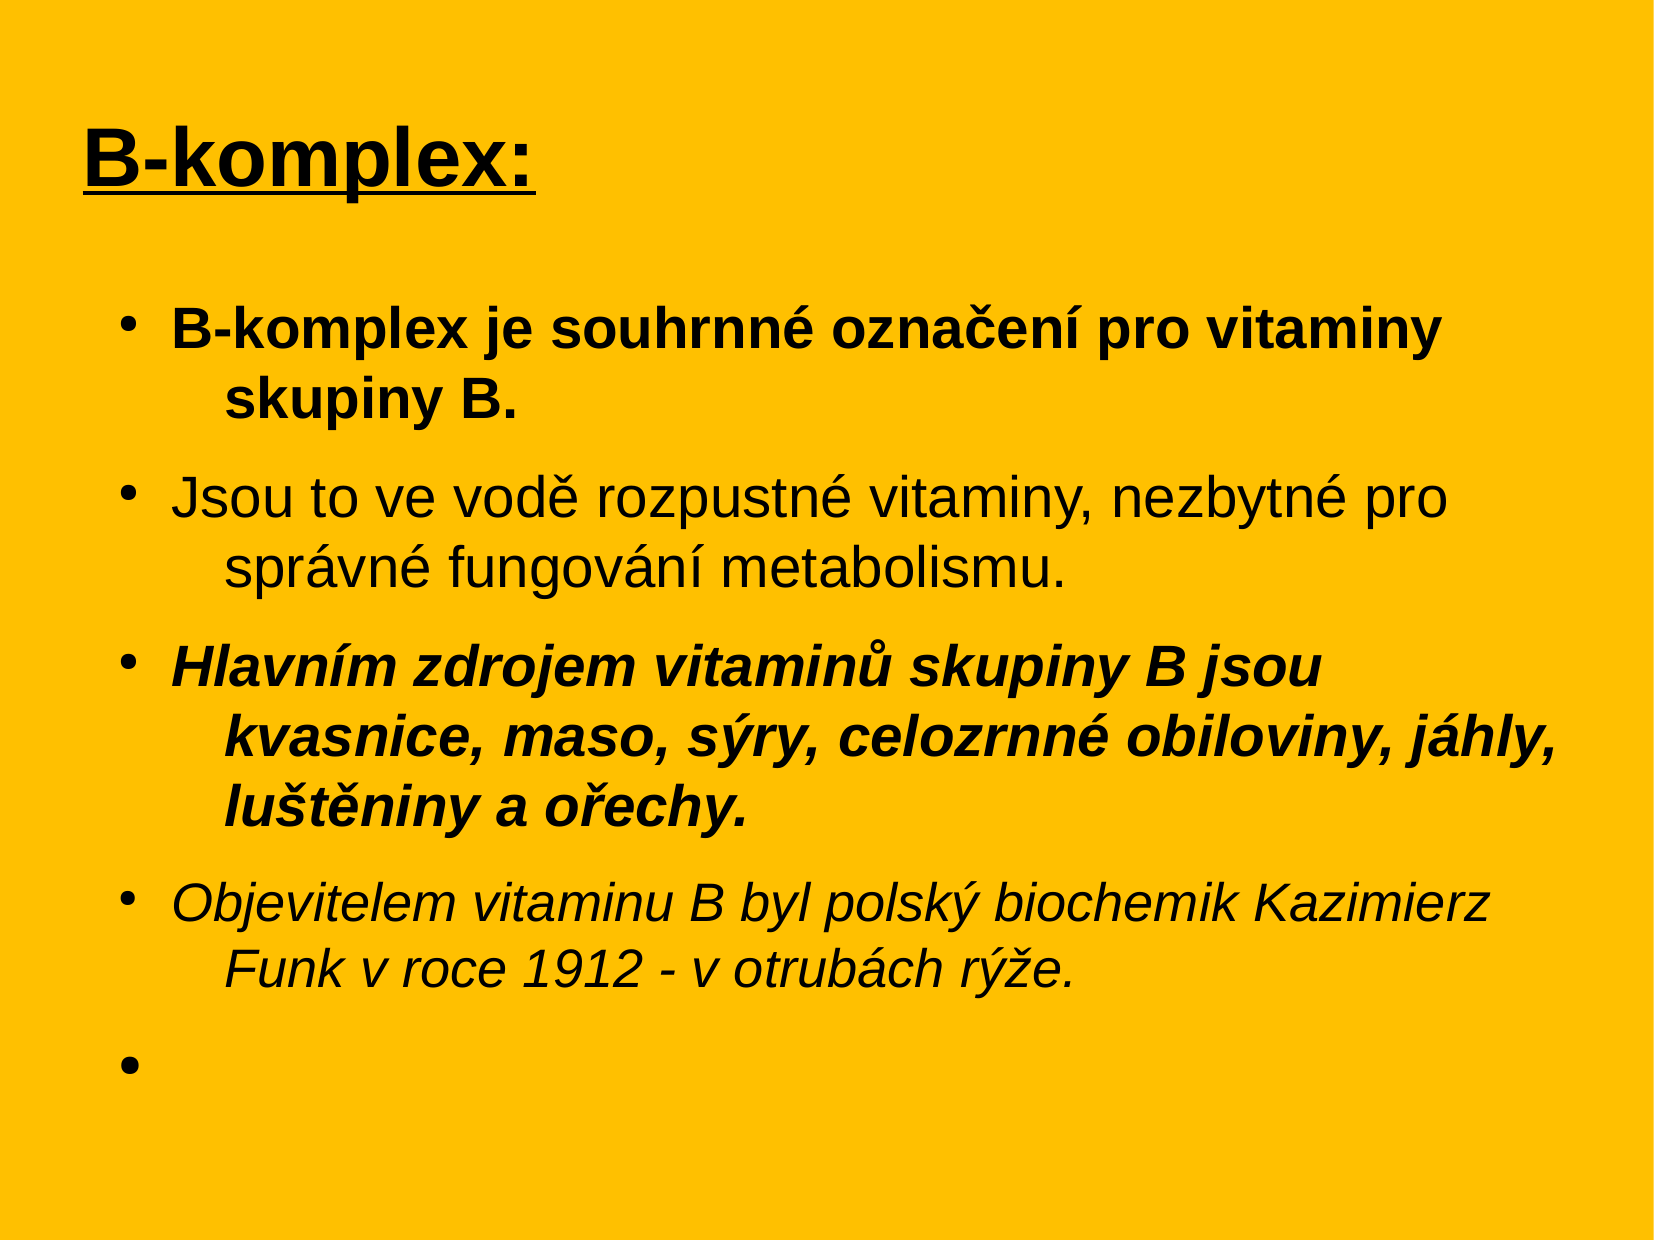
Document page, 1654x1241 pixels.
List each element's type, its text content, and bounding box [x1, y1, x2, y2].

title B-komplex: [82, 49, 1571, 257]
list B-komplex je souhrnné označení pro vitaminy skupiny B. Jsou to ve vodě rozpustné vitaminy, nezbytné pro správné fungování metabolismu. Hlavním zdrojem vitaminů skupiny B jsou kvasnice, maso, sýry, celozrnné obiloviny, jáhly, luštěniny a ořechy. Objevitelem vitaminu B byl polský biochemik Kazimierz Funk v roce 1912 - v otrubách rýže. [82, 290, 1571, 1109]
